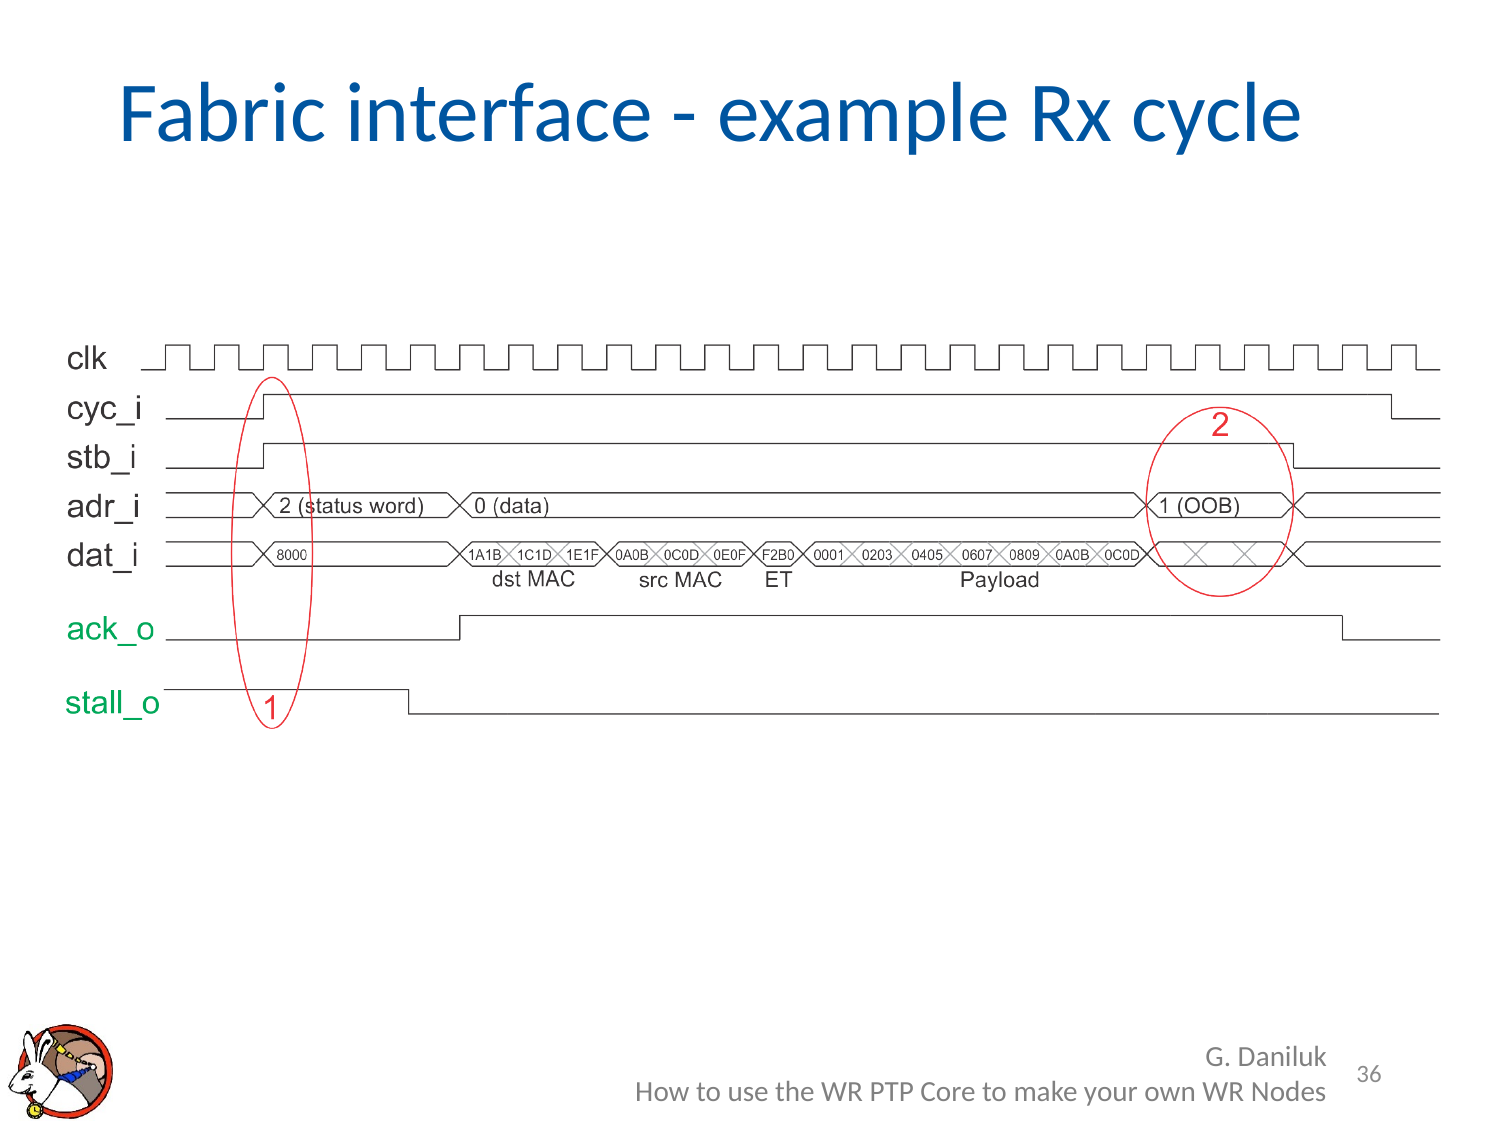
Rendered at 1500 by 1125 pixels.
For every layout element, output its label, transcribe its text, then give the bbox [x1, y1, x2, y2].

picture [7, 1024, 113, 1121]
text_box G. Daniluk How to use the WR PTP Core to make your own WR Nodes [112, 1029, 1342, 1115]
slide_number <number> [1342, 1042, 1397, 1103]
title Fabric interface - example Rx cycle [103, 59, 1397, 169]
picture [65, 344, 1441, 729]
